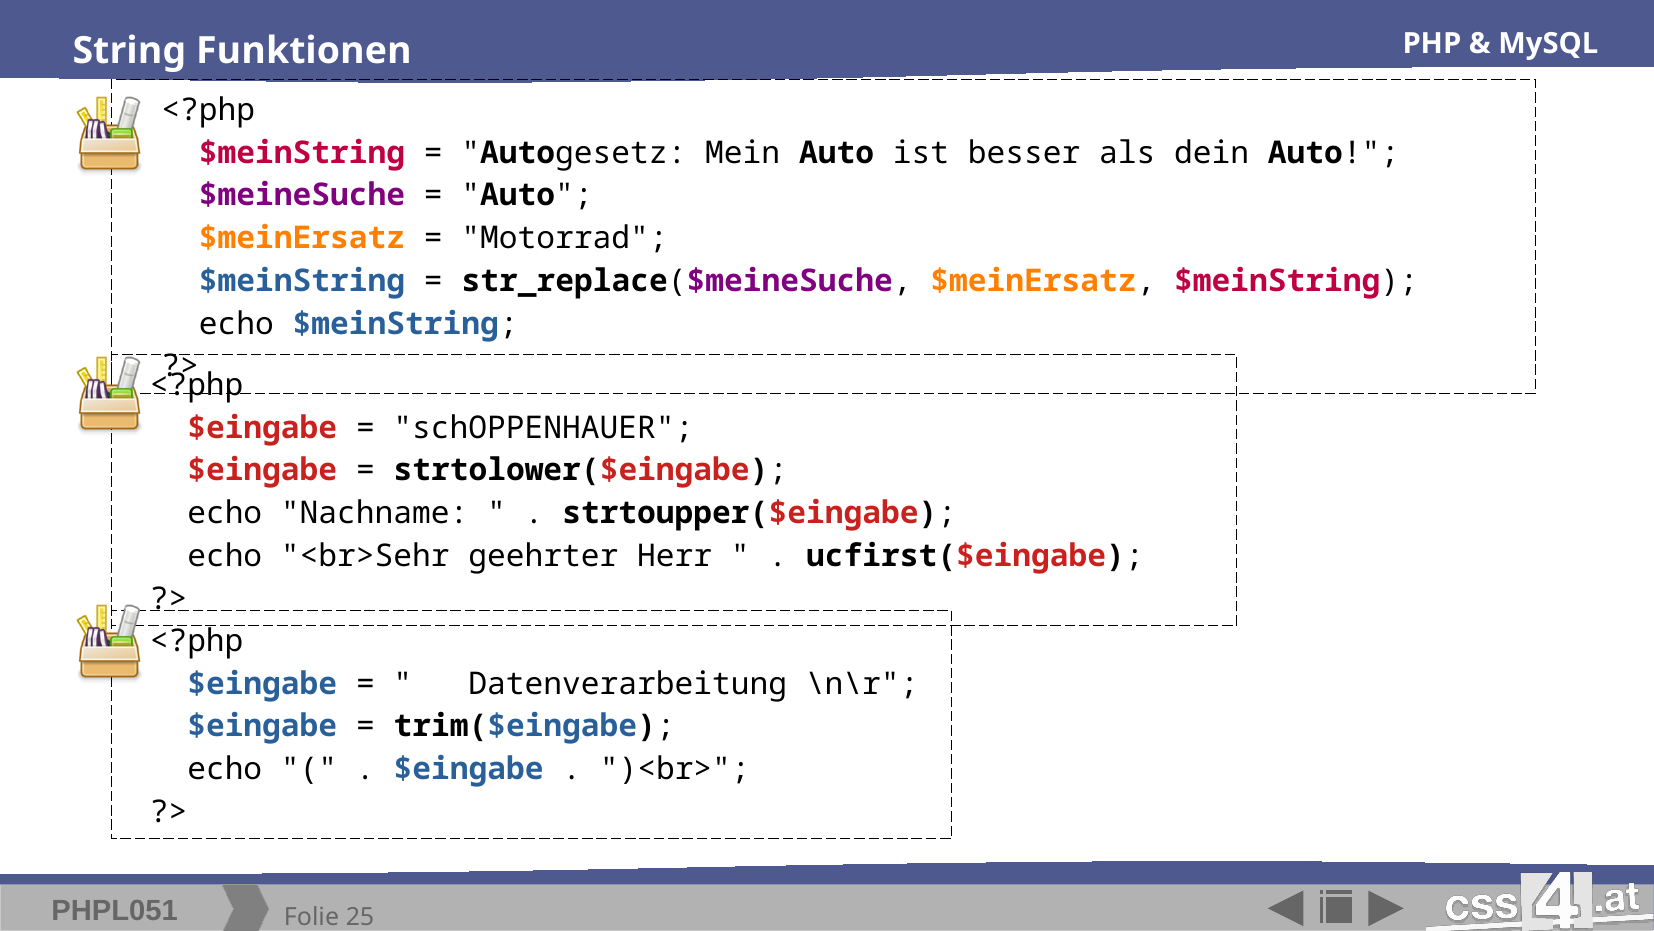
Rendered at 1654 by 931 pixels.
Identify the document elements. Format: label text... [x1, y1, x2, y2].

text_box <?php $eingabe = " Datenverarbeitung \n\r"; $eingabe = trim($eingabe); echo "(" . $eingabe . ")<br>"; ?> [111, 623, 952, 826]
text_box PHPL051 [36, 886, 209, 931]
picture [68, 93, 152, 176]
picture [68, 601, 152, 684]
text_box [0, 861, 1654, 931]
text_box <?php $meinString = "Autogesetz: Mein Auto ist besser als dein Auto!"; $meineSuche = "Auto"; $meinErsatz = "Motorrad"; $meinString = str_replace($meineSuche, $meinErsatz, $meinString); echo $meinString; ?> [111, 112, 1536, 361]
text_box PHP & MySQL [1387, 15, 1619, 60]
picture [68, 353, 152, 436]
picture [1426, 872, 1654, 931]
text_box [0, 0, 1654, 83]
text_box <?php $eingabe = "schOPPENHAUER"; $eingabe = strtolower($eingabe); echo "Nachname: " . strtoupper($eingabe); echo "<br>Sehr geehrter Herr " . ucfirst($eingabe); ?> [111, 377, 1237, 603]
text_box Folie <Foliennummer> [269, 891, 542, 931]
text_box String Funktionen [57, 16, 469, 69]
